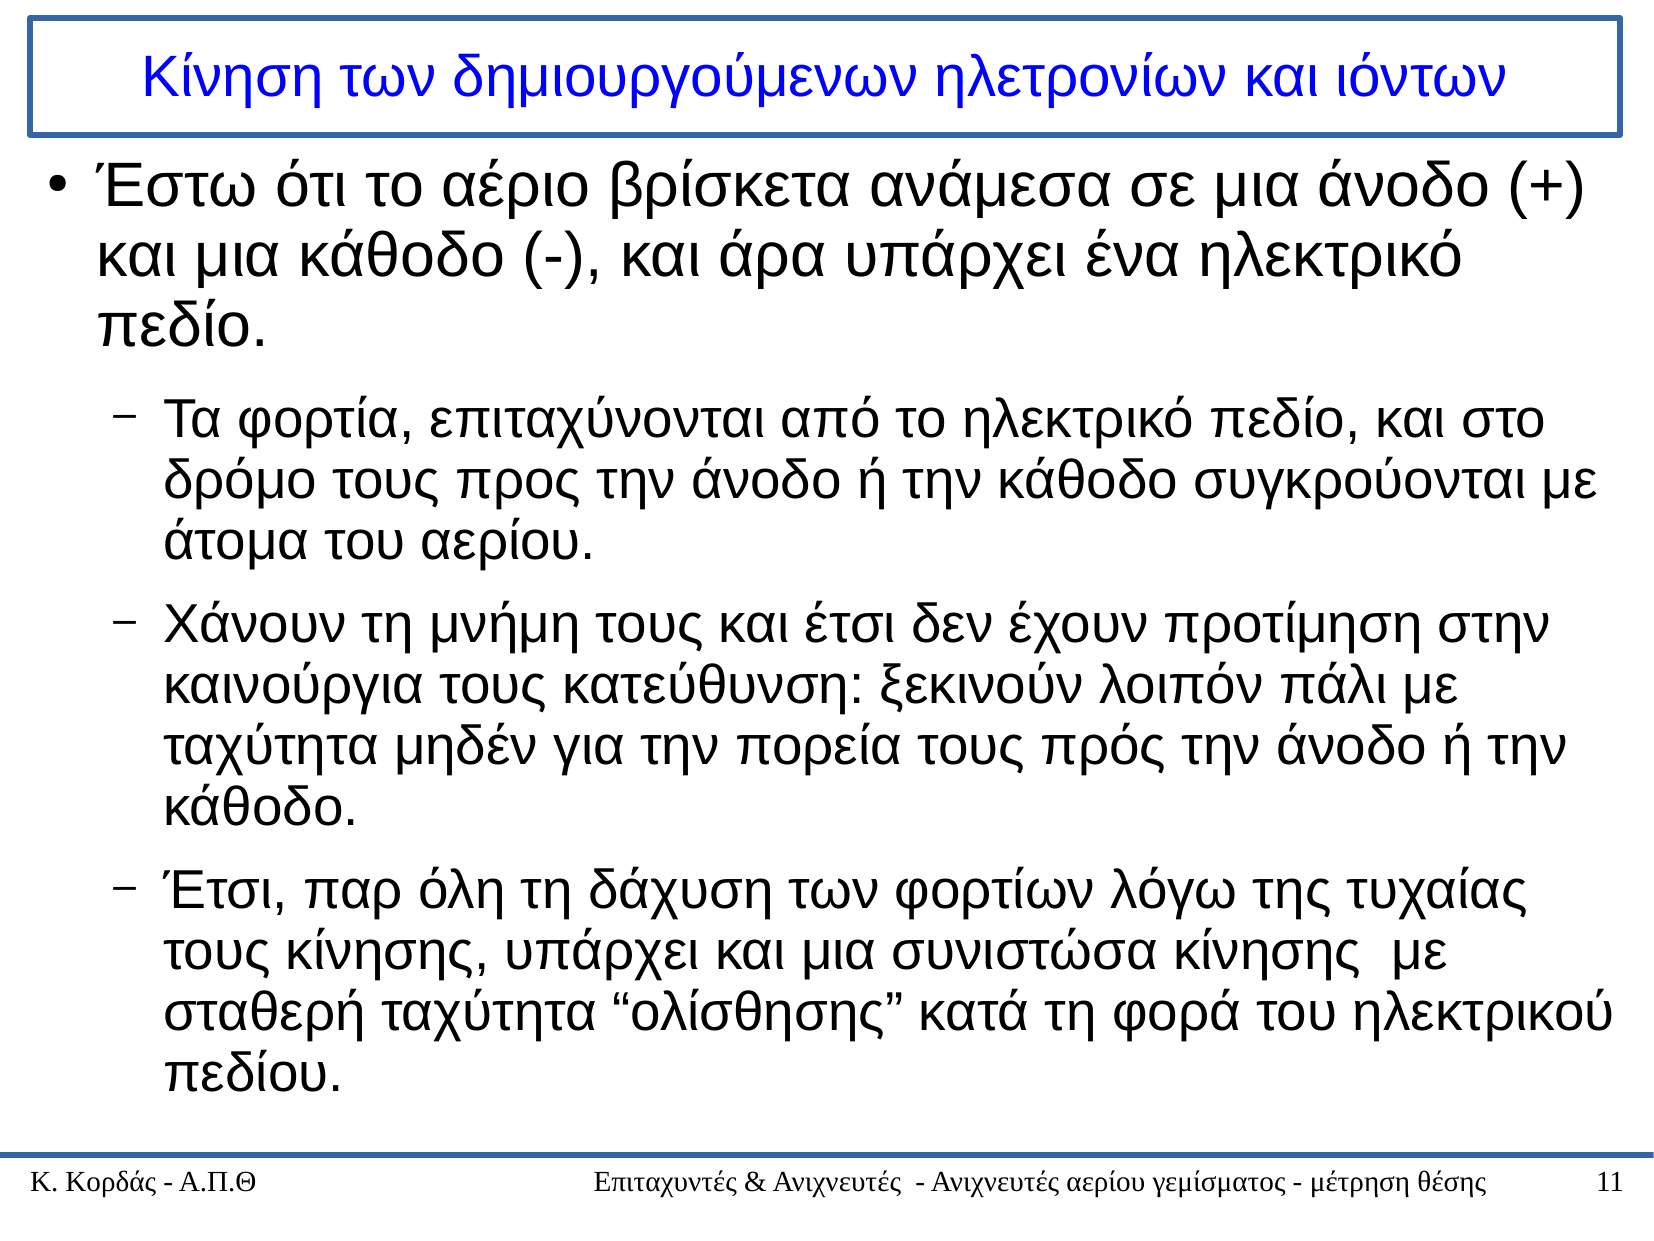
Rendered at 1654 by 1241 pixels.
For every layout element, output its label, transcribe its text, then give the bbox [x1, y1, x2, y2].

title Κίνηση των δημιουργούμενων ηλετρονίων και ιόντων [30, 17, 1621, 136]
list Έστω ότι το αέριο βρίσκετα ανάμεσα σε μια άνοδο (+) και μια κάθοδο (-), και άρα υπάρχει ένα ηλεκτρικό πεδίο. Τα φορτία, επιταχύνονται από το ηλεκτρικό πεδίο, και στο δρόμο τους προς την άνοδο ή την κάθοδο συγκρούονται με άτομα του αερίου. Χάνουν τη μνήμη τους και έτσι δεν έχουν προτίμηση στην καινούργια τους κατεύθυνση: ξεκινούν λοιπόν πάλι με ταχύτητα μηδέν για την πορεία τους πρός την άνοδο ή την κάθοδο. Έτσι, παρ όλη τη δάχυση των φορτίων λόγω της τυχαίας τους κίνησης, υπάρχει και μια συνιστώσα κίνησης με σταθερή ταχύτητα “ολίσθησης” κατά τη φορά του ηλεκτρικού πεδίου. [30, 150, 1621, 1111]
